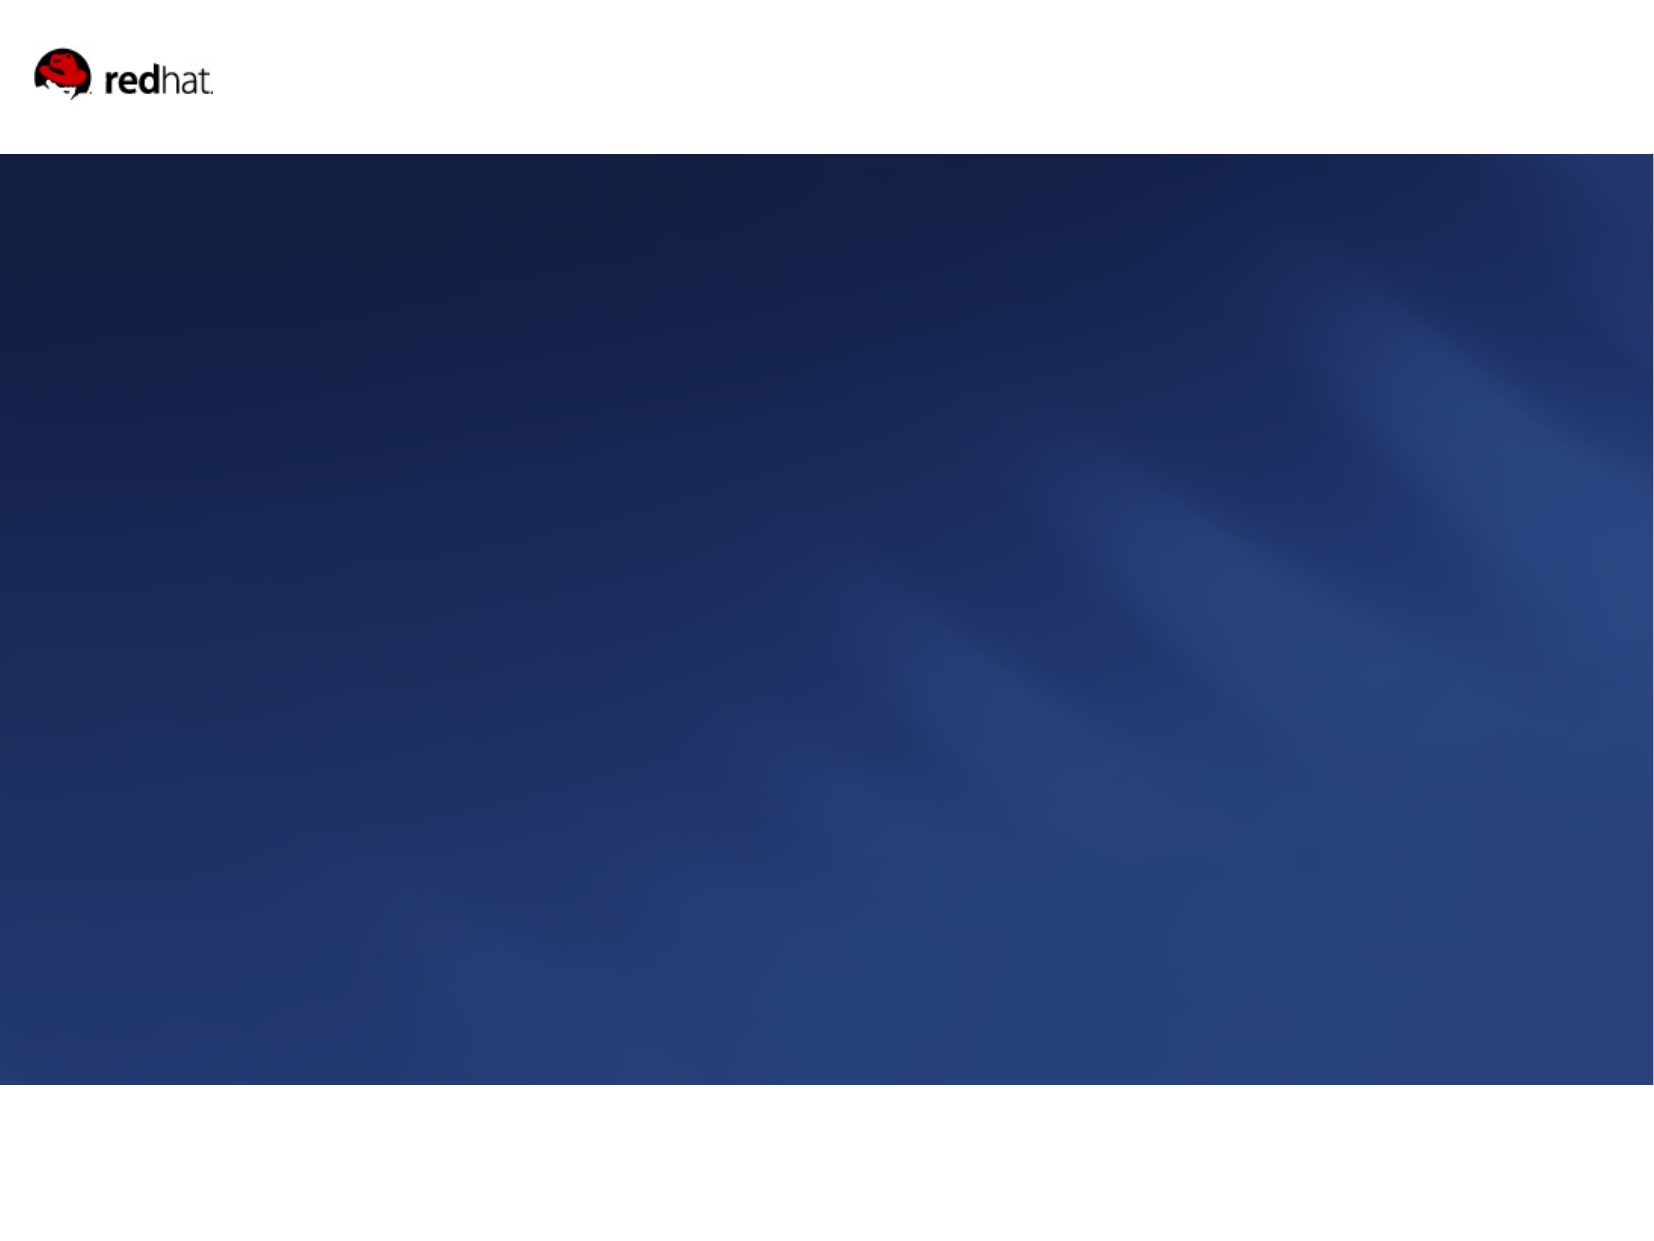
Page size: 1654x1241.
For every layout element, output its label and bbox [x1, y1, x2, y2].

picture [0, 154, 1654, 1085]
picture [33, 46, 213, 108]
text_box [115, 208, 1427, 1053]
